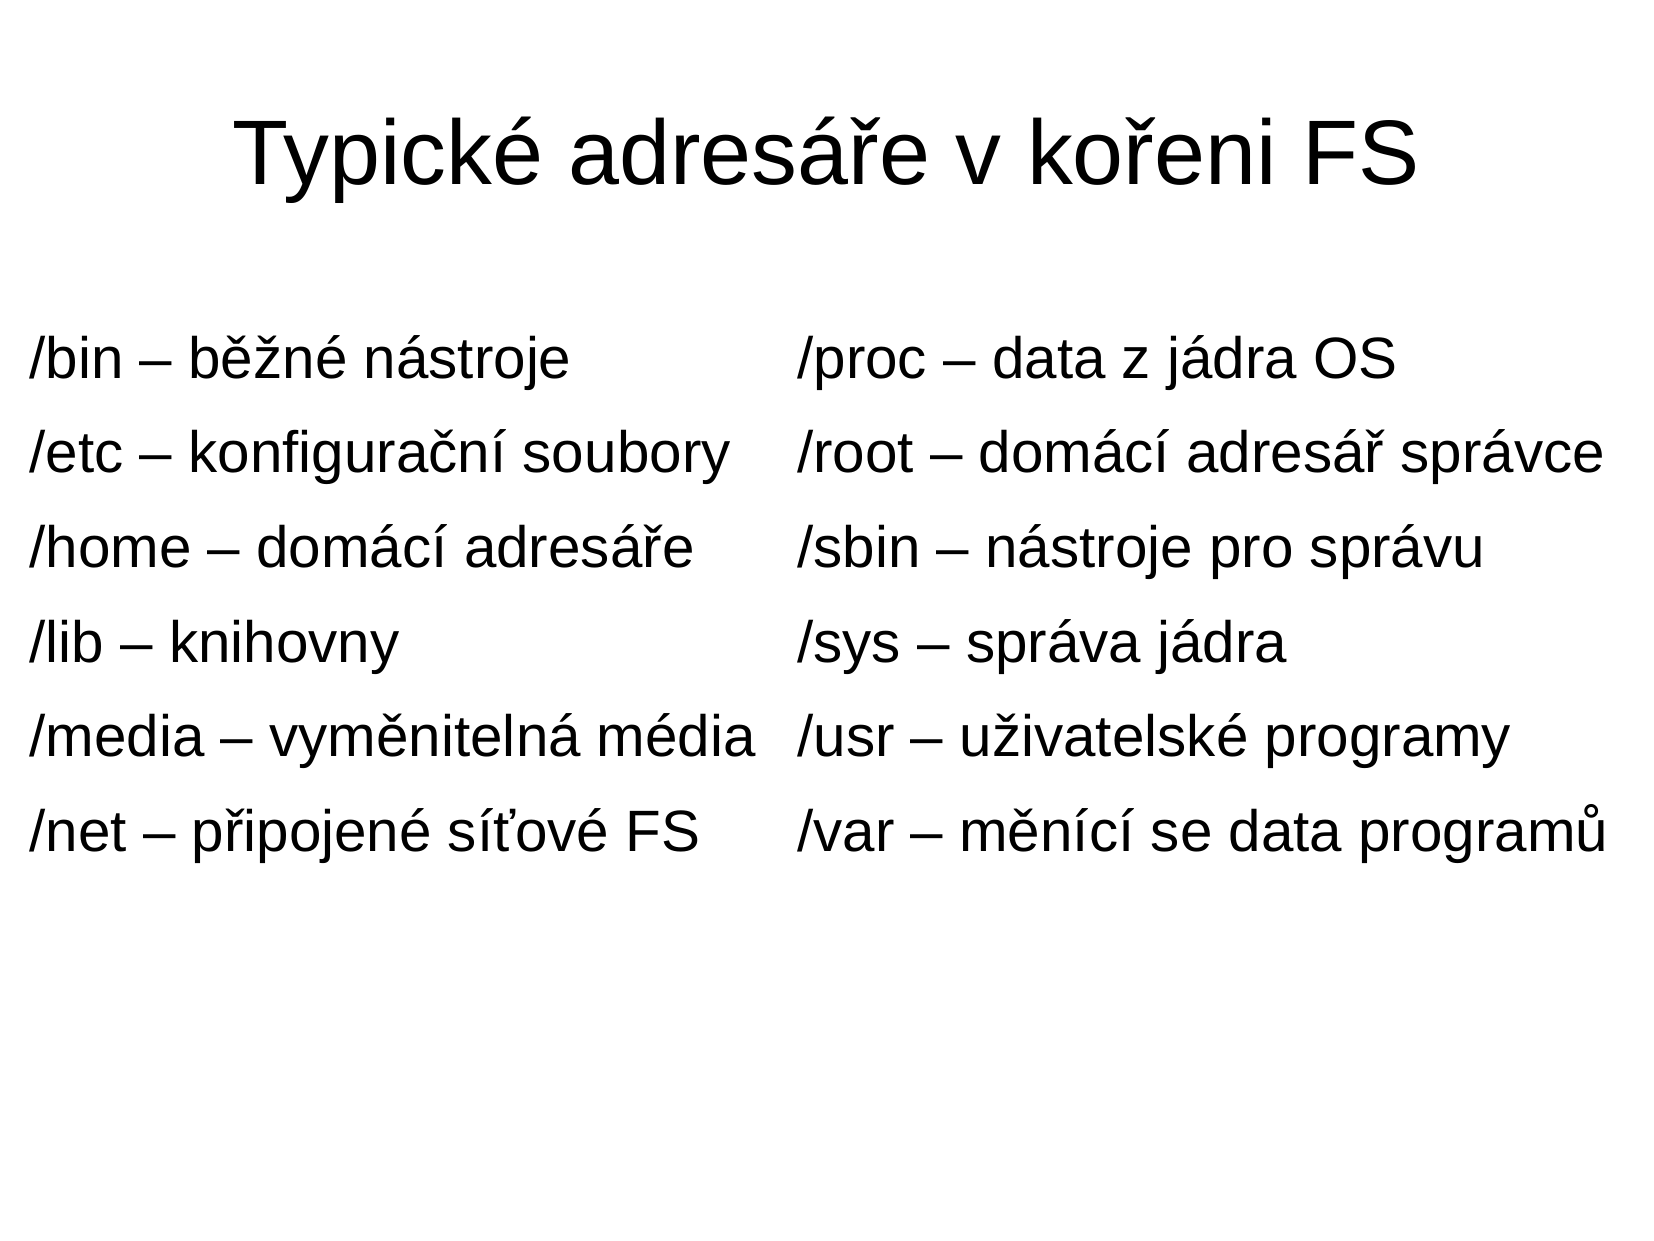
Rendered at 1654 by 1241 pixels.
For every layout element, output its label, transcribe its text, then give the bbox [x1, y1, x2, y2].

list /bin – běžné nástroje /etc – konfigurační soubory /home – domácí adresáře /lib – knihovny /media – vyměnitelná média /net – připojené síťové FS [29, 325, 809, 1145]
title Typické adresáře v kořeni FS [82, 49, 1571, 257]
list /proc – data z jádra OS /root – domácí adresář správce /sbin – nástroje pro správu /sys – správa jádra /usr – uživatelské programy /var – měnící se data programů [797, 325, 1636, 1130]
